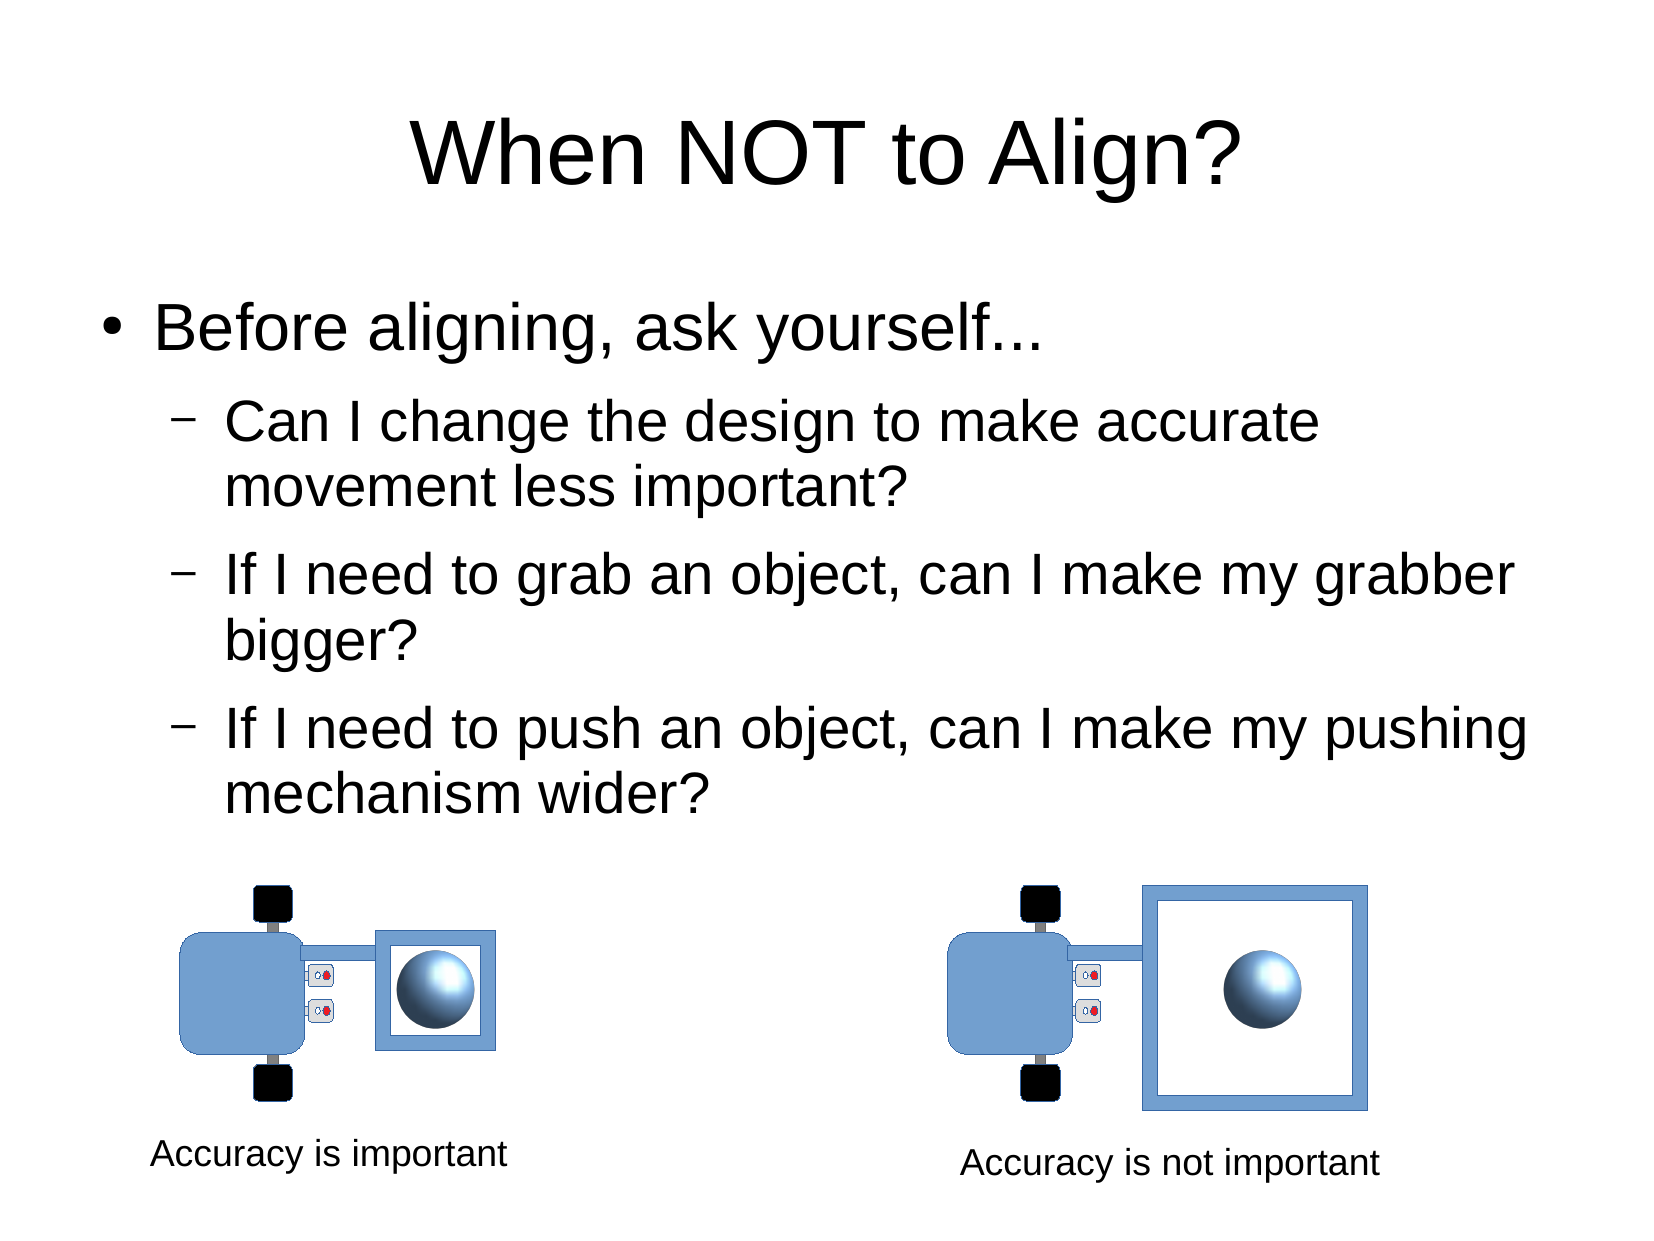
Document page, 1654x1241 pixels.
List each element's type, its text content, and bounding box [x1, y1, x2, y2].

text_box Accuracy is not important [945, 1134, 1456, 1191]
text_box [179, 885, 496, 1102]
text_box Accuracy is important [135, 1125, 586, 1182]
list Before aligning, ask yourself... Can I change the design to make accurate movement less important? If I need to grab an object, can I make my grabber bigger? If I need to push an object, can I make my pushing mechanism wider? [82, 290, 1571, 1010]
title When NOT to Align? [82, 49, 1571, 257]
text_box [947, 885, 1368, 1111]
